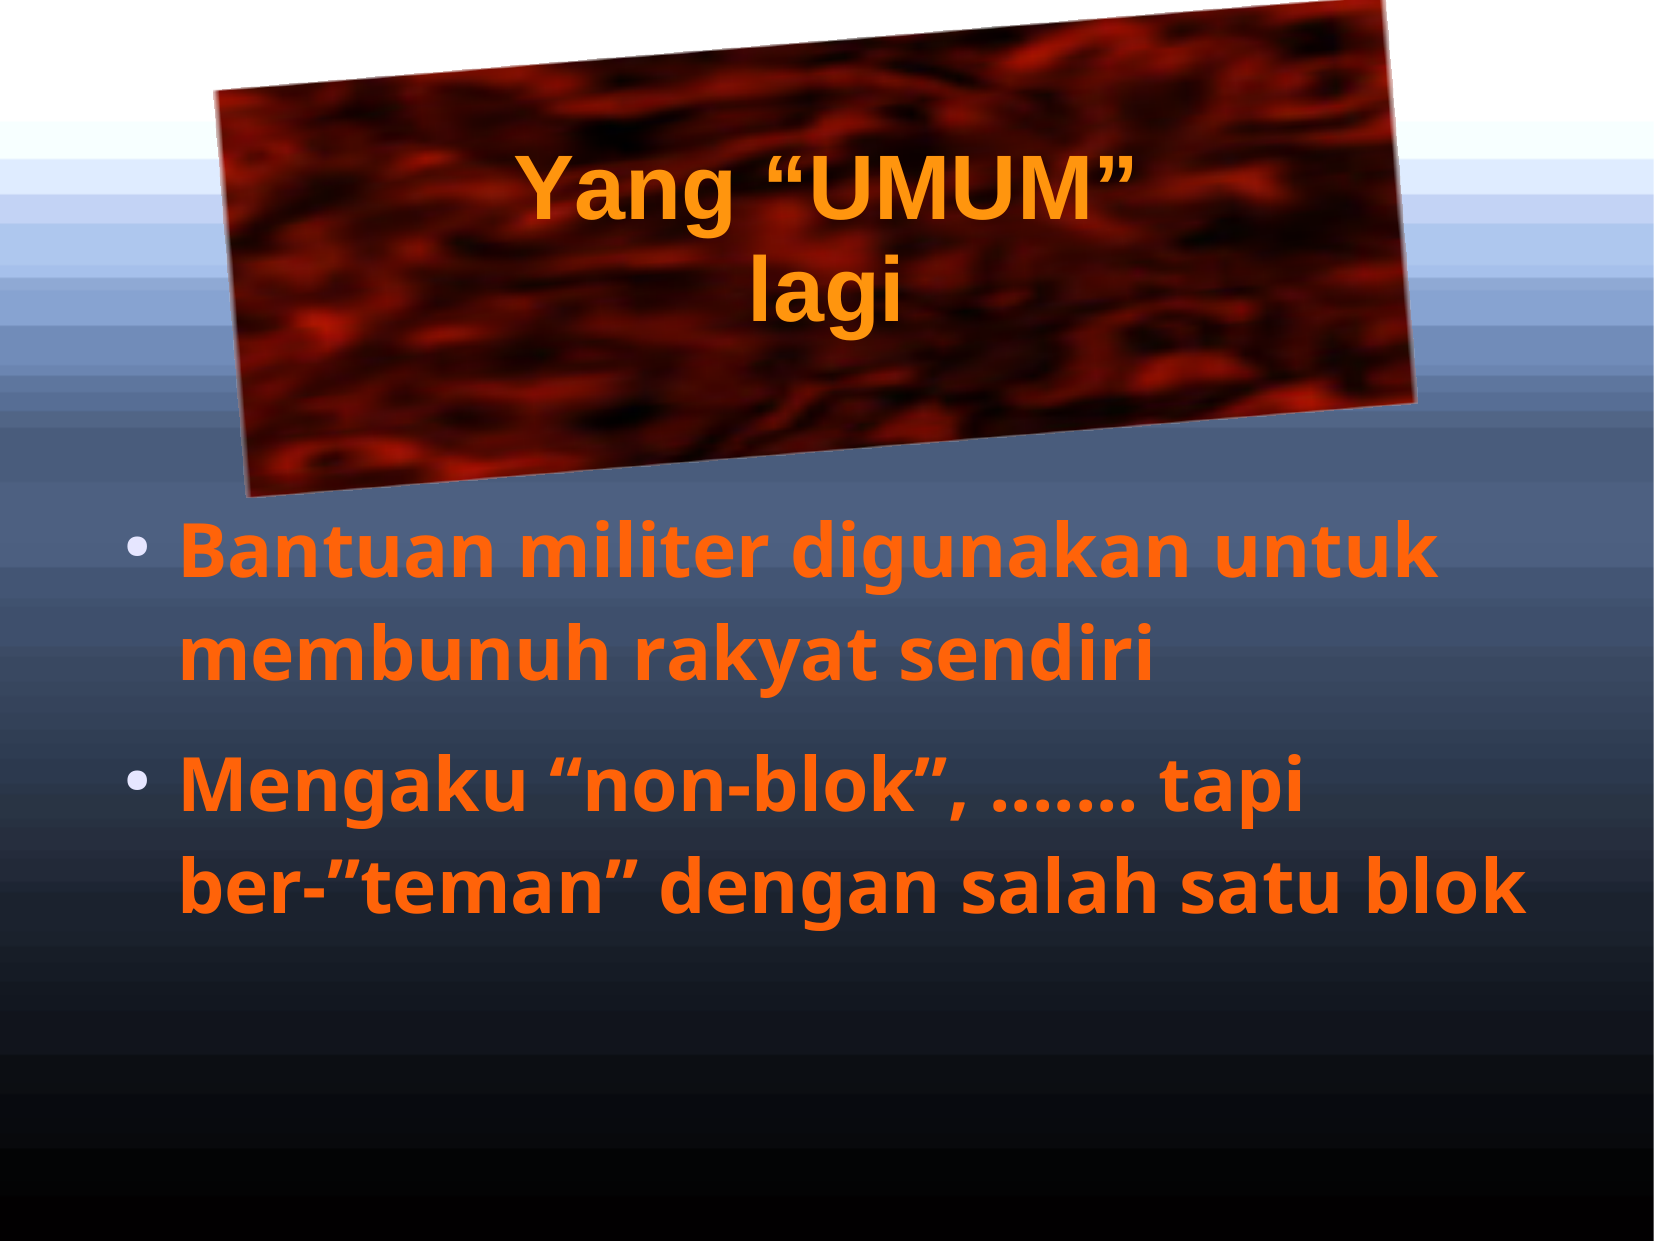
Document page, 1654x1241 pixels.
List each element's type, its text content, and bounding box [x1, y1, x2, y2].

picture [0, 0, 1654, 1241]
list Bantuan militer digunakan untuk membunuh rakyat sendiri Mengaku “non-blok”, ....... tapi ber-”teman” dengan salah satu blok [106, 497, 1530, 1134]
title Yang “UMUM” lagi [82, 135, 1571, 343]
